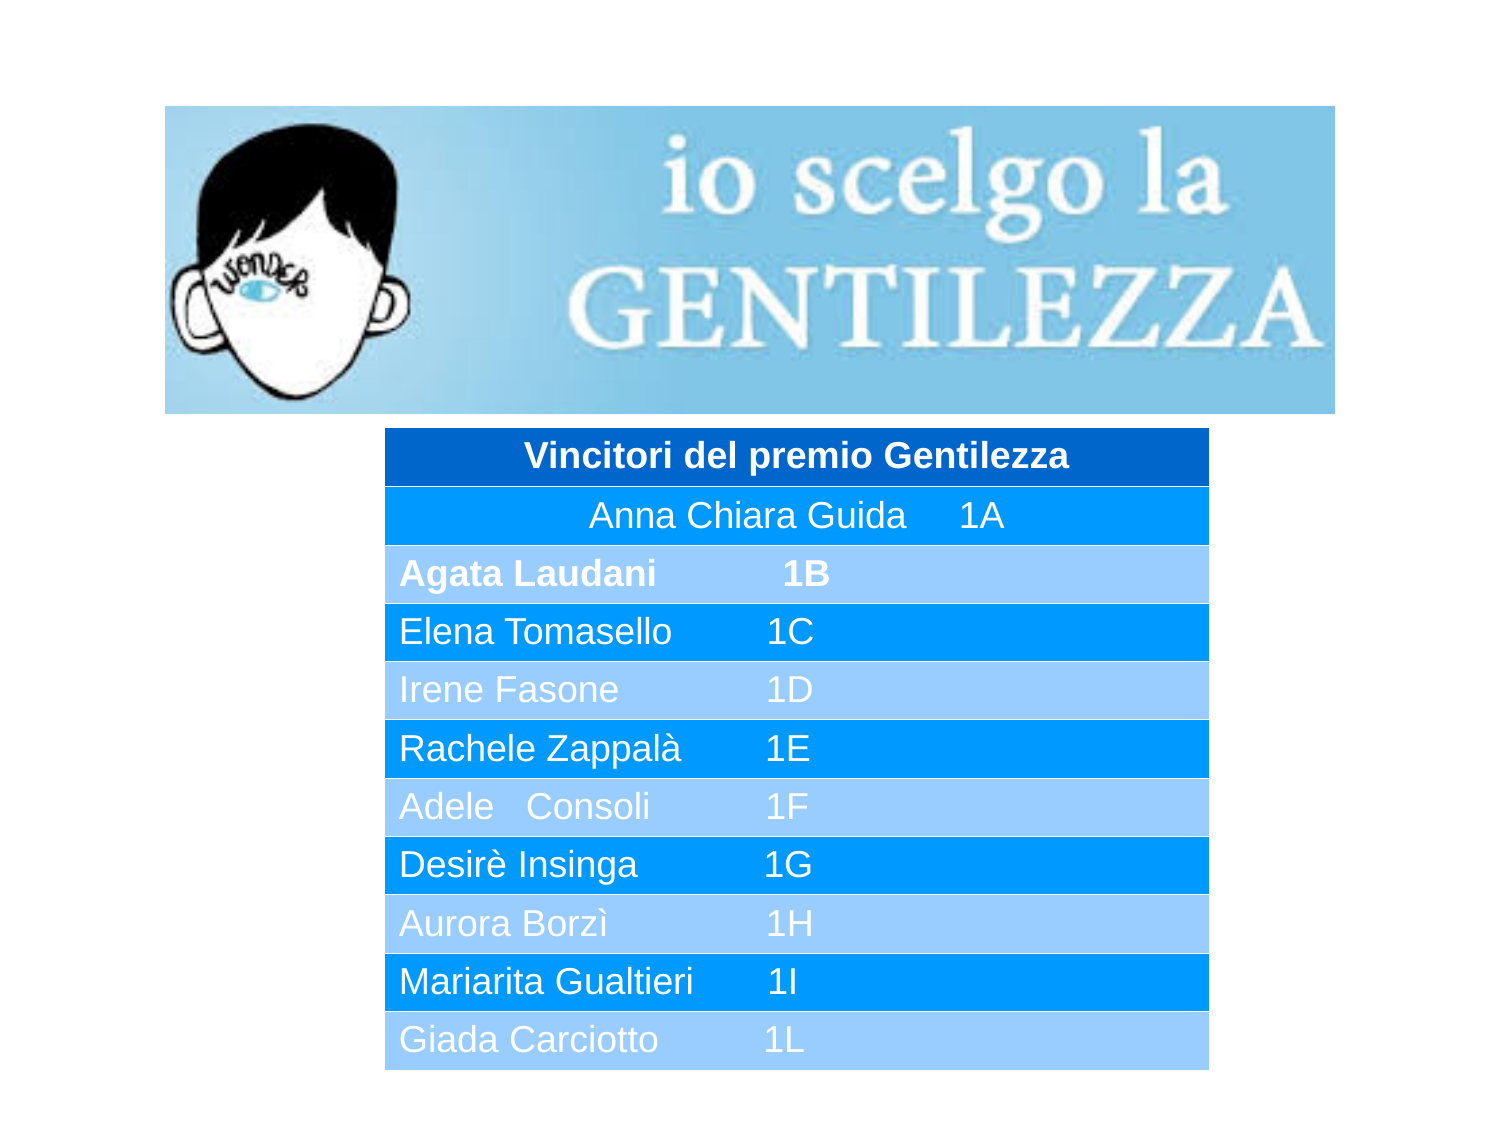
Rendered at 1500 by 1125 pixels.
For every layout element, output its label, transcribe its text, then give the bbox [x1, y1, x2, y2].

picture [165, 106, 1335, 414]
table_cell Adele Consoli 1F [385, 779, 1209, 836]
table_cell Desirè Insinga 1G [385, 837, 1209, 894]
table_cell Irene Fasone 1D [385, 662, 1209, 719]
table_cell Mariarita Gualtieri 1I [385, 954, 1209, 1011]
table_cell Anna Chiara Guida 1A [385, 487, 1209, 545]
table_cell Rachele Zappalà 1E [385, 720, 1209, 778]
table_cell Elena Tomasello 1C [385, 604, 1209, 661]
table_cell Agata Laudani 1B [385, 546, 1209, 603]
table_cell Aurora Borzì 1H [385, 895, 1209, 953]
table_cell Giada Carciotto 1L [385, 1012, 1209, 1070]
table_header Vincitori del premio Gentilezza [385, 428, 1209, 486]
